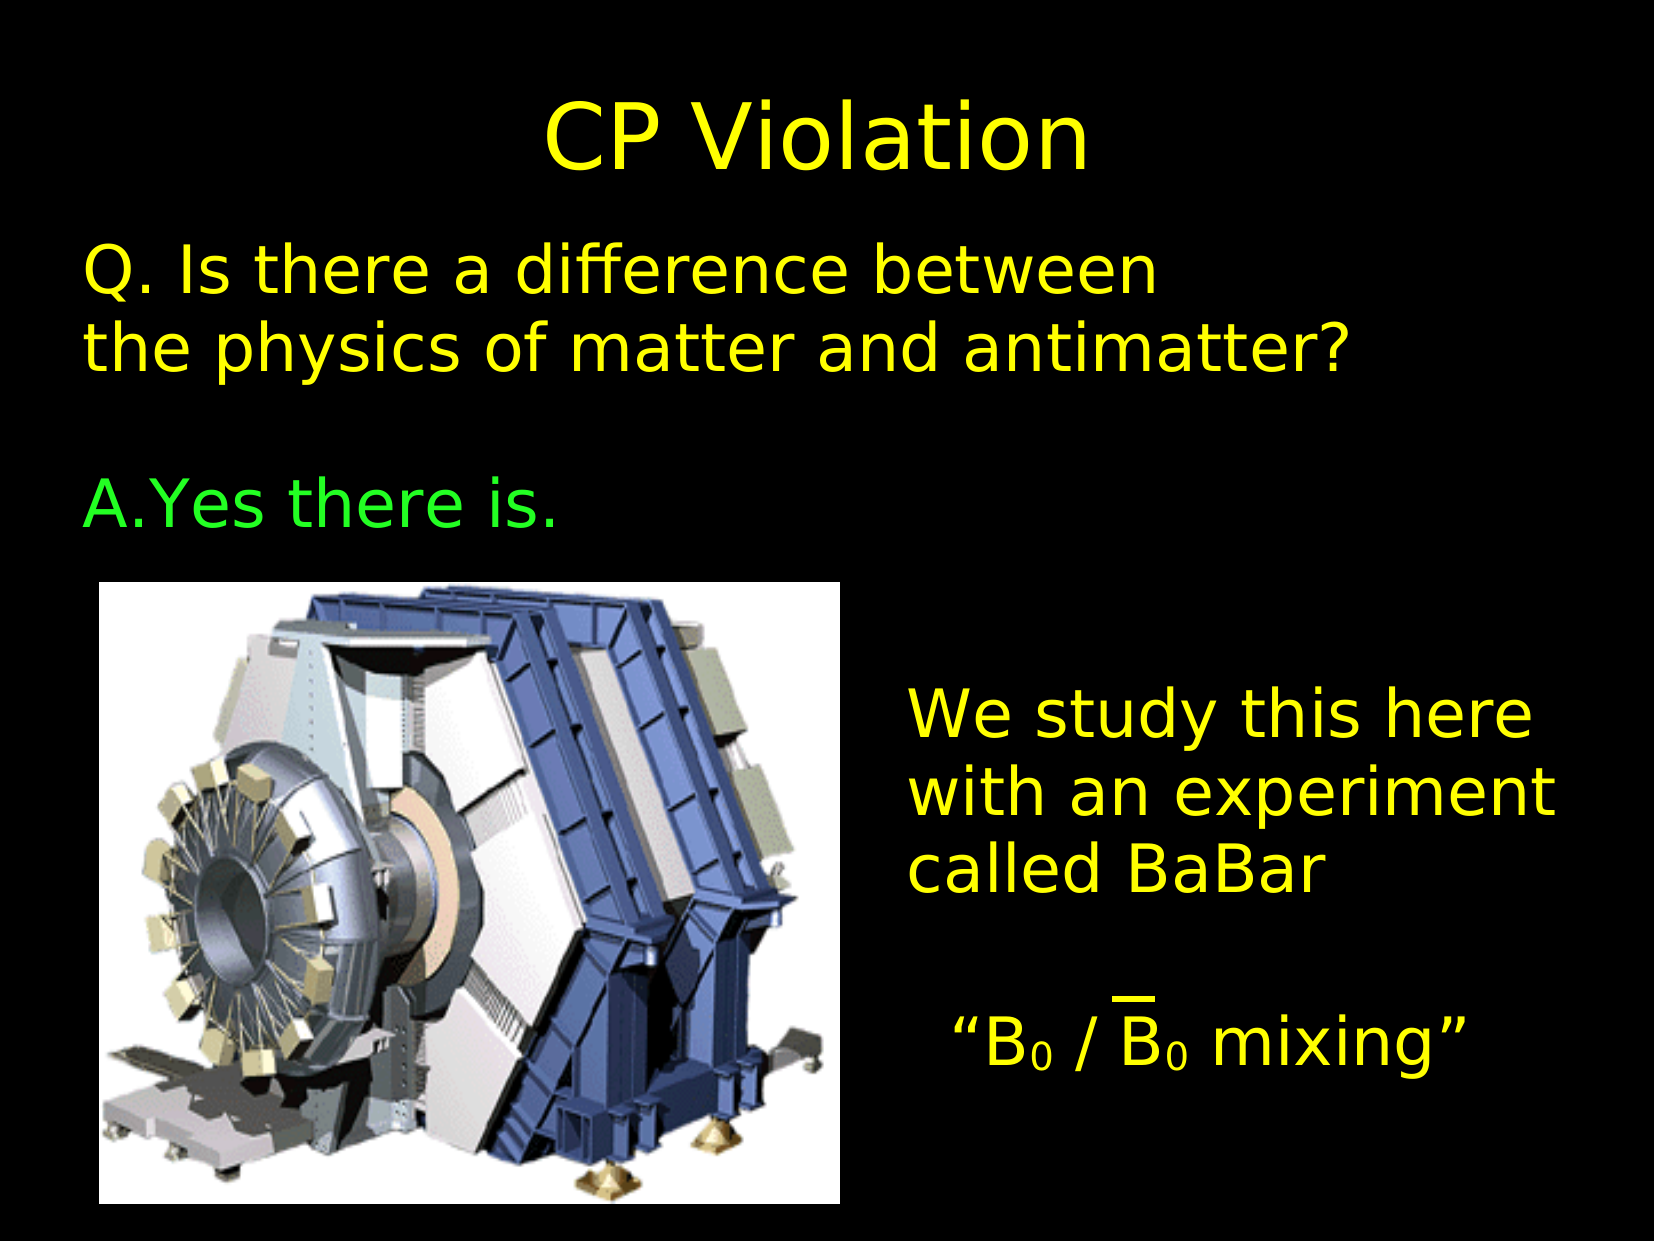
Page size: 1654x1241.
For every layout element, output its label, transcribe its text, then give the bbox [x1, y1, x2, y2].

text_box “B0 / B0 mixing” [934, 995, 1486, 1110]
title CP Violation [73, 41, 1562, 234]
text_box We study this here with an experiment called BaBar [891, 667, 1573, 917]
picture [99, 582, 840, 1205]
text_box Q. Is there a difference between the physics of matter and antimatter? A.Yes there is. [68, 224, 1370, 1185]
